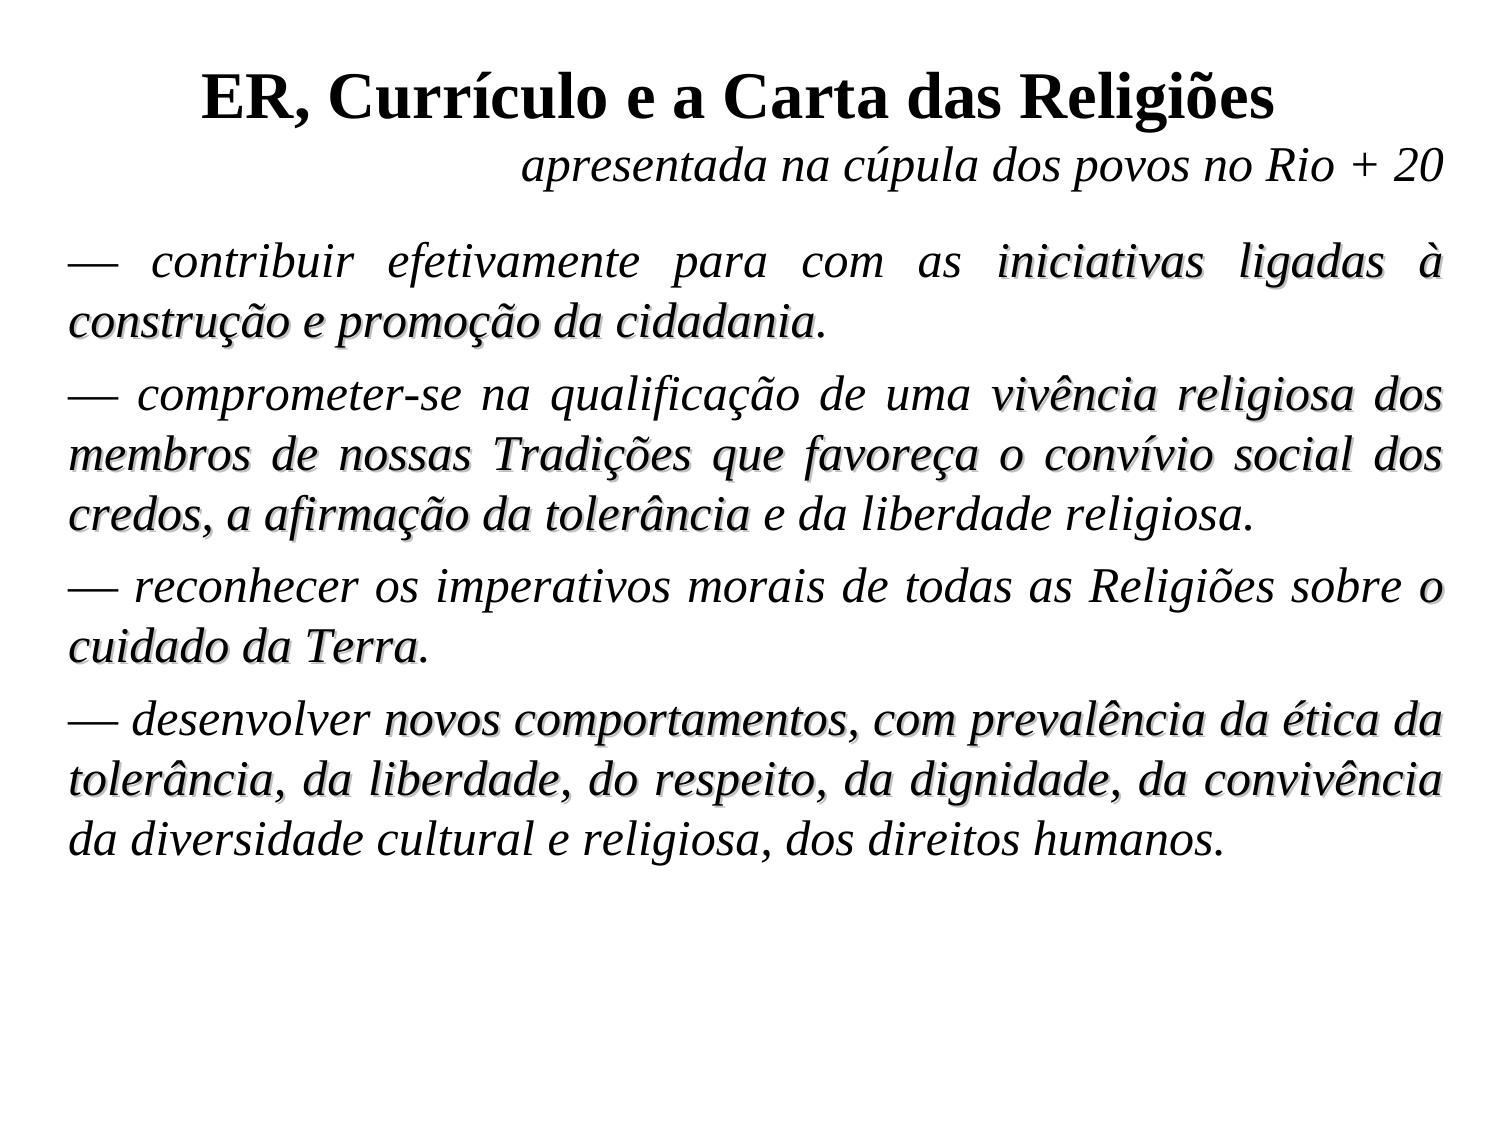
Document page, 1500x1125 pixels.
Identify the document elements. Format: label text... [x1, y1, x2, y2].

text_box ER, Currículo e a Carta das Religiões apresentada na cúpula dos povos no Rio + 20 [53, 44, 1459, 200]
list — contribuir efetivamente para com as iniciativas ligadas à construção e promoção da cidadania. — comprometer-se na qualificação de uma vivência religiosa dos membros de nossas Tradições que favoreça o convívio social dos credos, a afirmação da tolerância e da liberdade religiosa. — reconhecer os imperativos morais de todas as Religiões sobre o cuidado da Terra. — desenvolver novos comportamentos, com prevalência da ética da tolerância, da liberdade, do respeito, da dignidade, da convivência da diversidade cultural e religiosa, dos direitos humanos. [53, 220, 1459, 1044]
